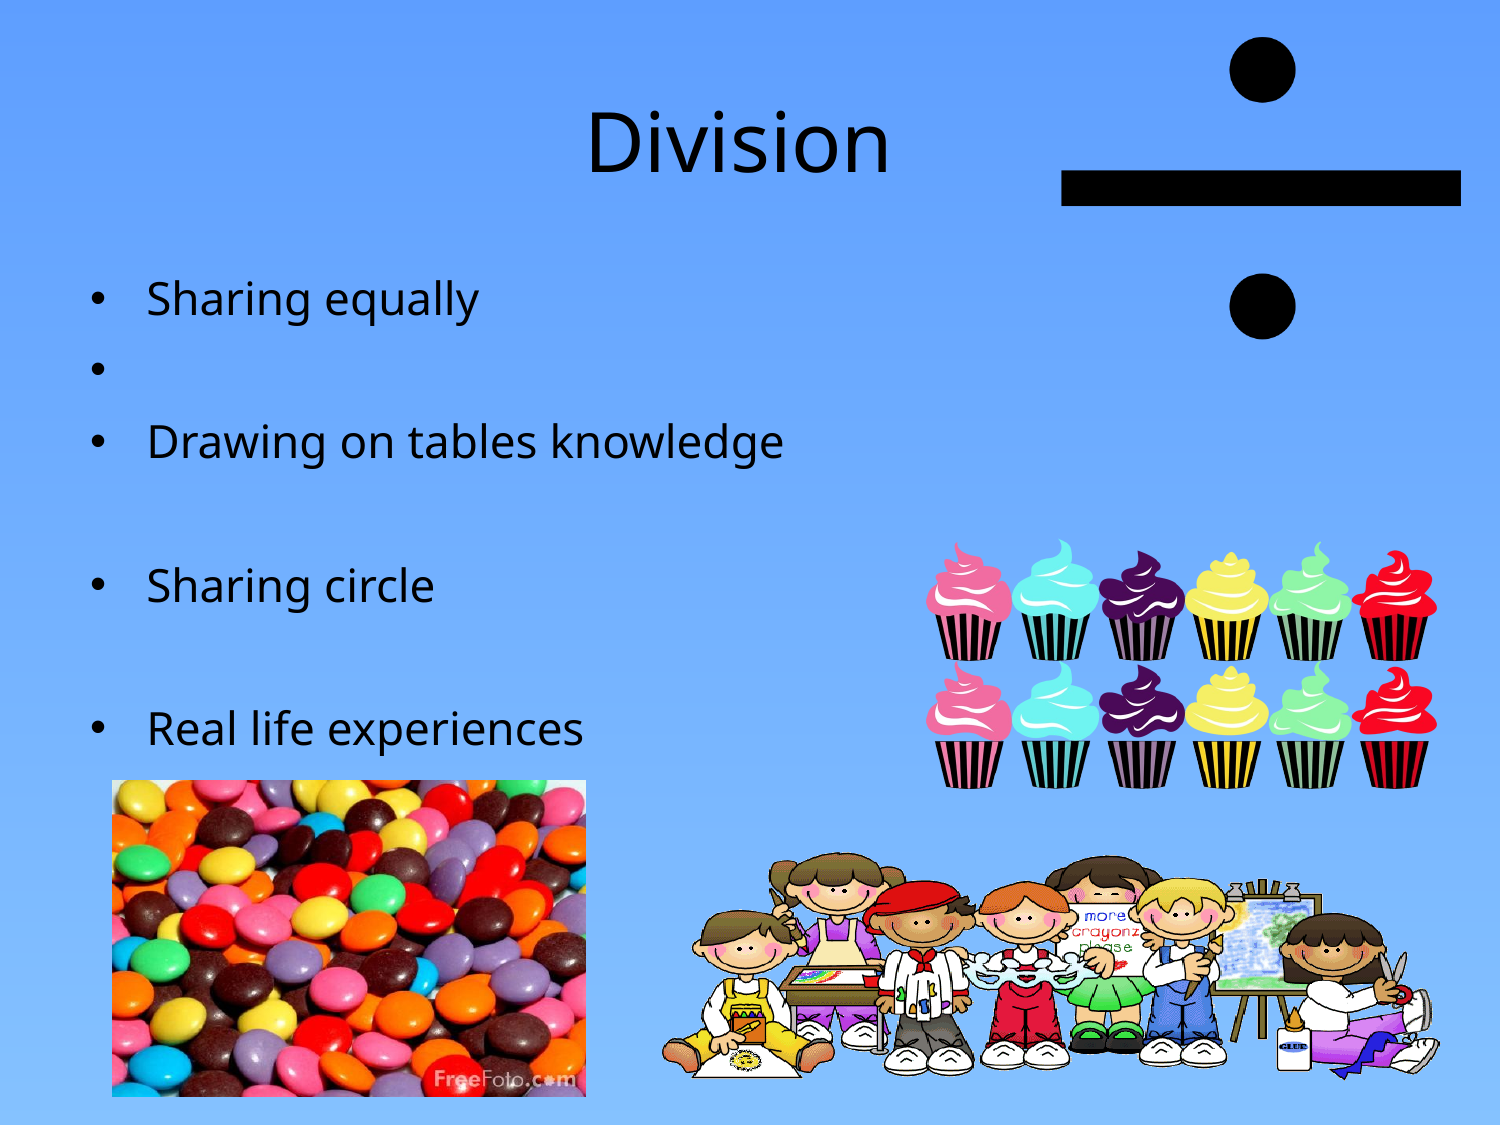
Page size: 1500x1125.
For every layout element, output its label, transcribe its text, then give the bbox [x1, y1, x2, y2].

title Division [75, 45, 1052, 233]
picture [926, 538, 1437, 789]
picture [1052, 30, 1472, 347]
picture [658, 846, 1447, 1083]
list Sharing equally Drawing on tables knowledge Sharing circle Real life experiences [75, 262, 1426, 1005]
picture [112, 781, 586, 1097]
picture [163, 1074, 173, 1080]
